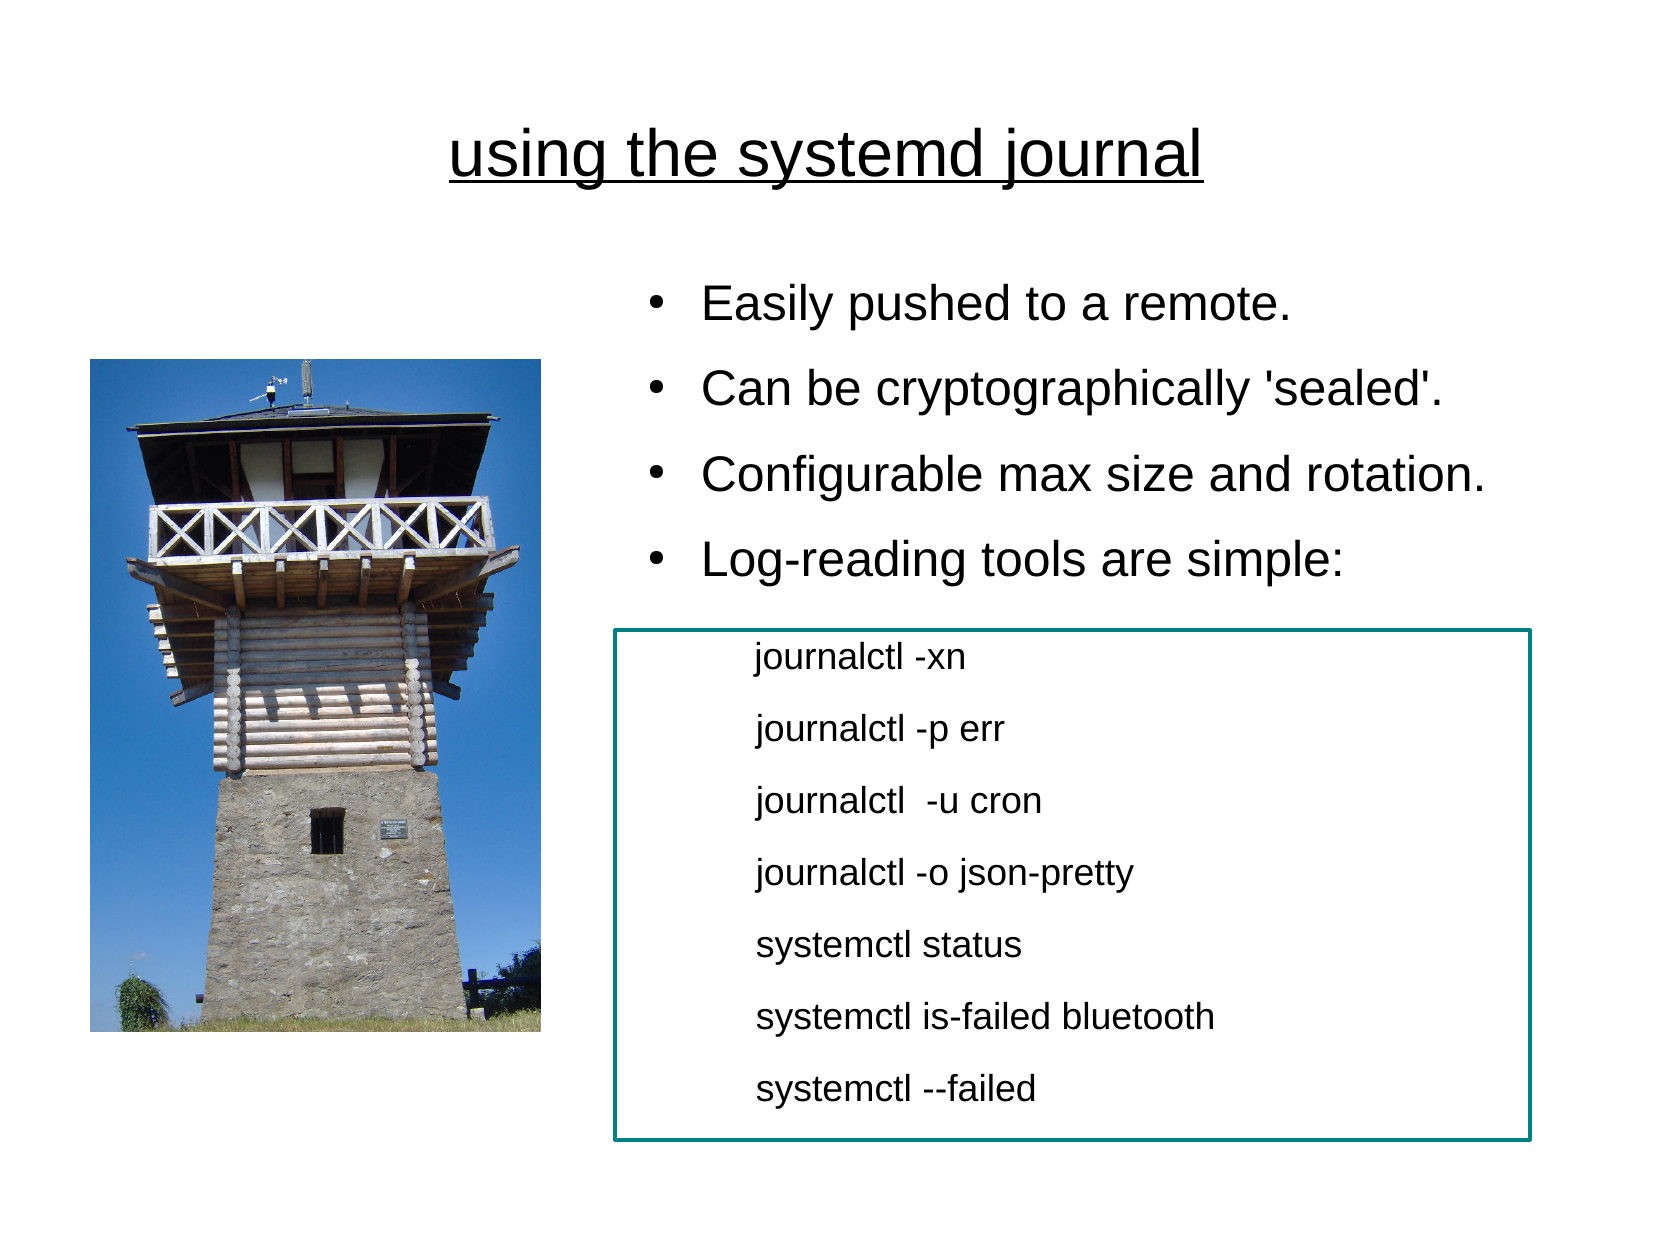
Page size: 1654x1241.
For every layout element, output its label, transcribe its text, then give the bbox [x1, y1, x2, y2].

title using the systemd journal [82, 49, 1571, 257]
picture [90, 359, 541, 1032]
list Easily pushed to a remote. Can be cryptographically 'sealed'. Configurable max size and rotation. Log-reading tools are simple: [630, 275, 1576, 587]
text_box journalctl -xn journalctl -p err journalctl -u cron journalctl -o json-pretty systemctl status systemctl is-failed bluetooth systemctl --failed [666, 628, 1560, 1133]
